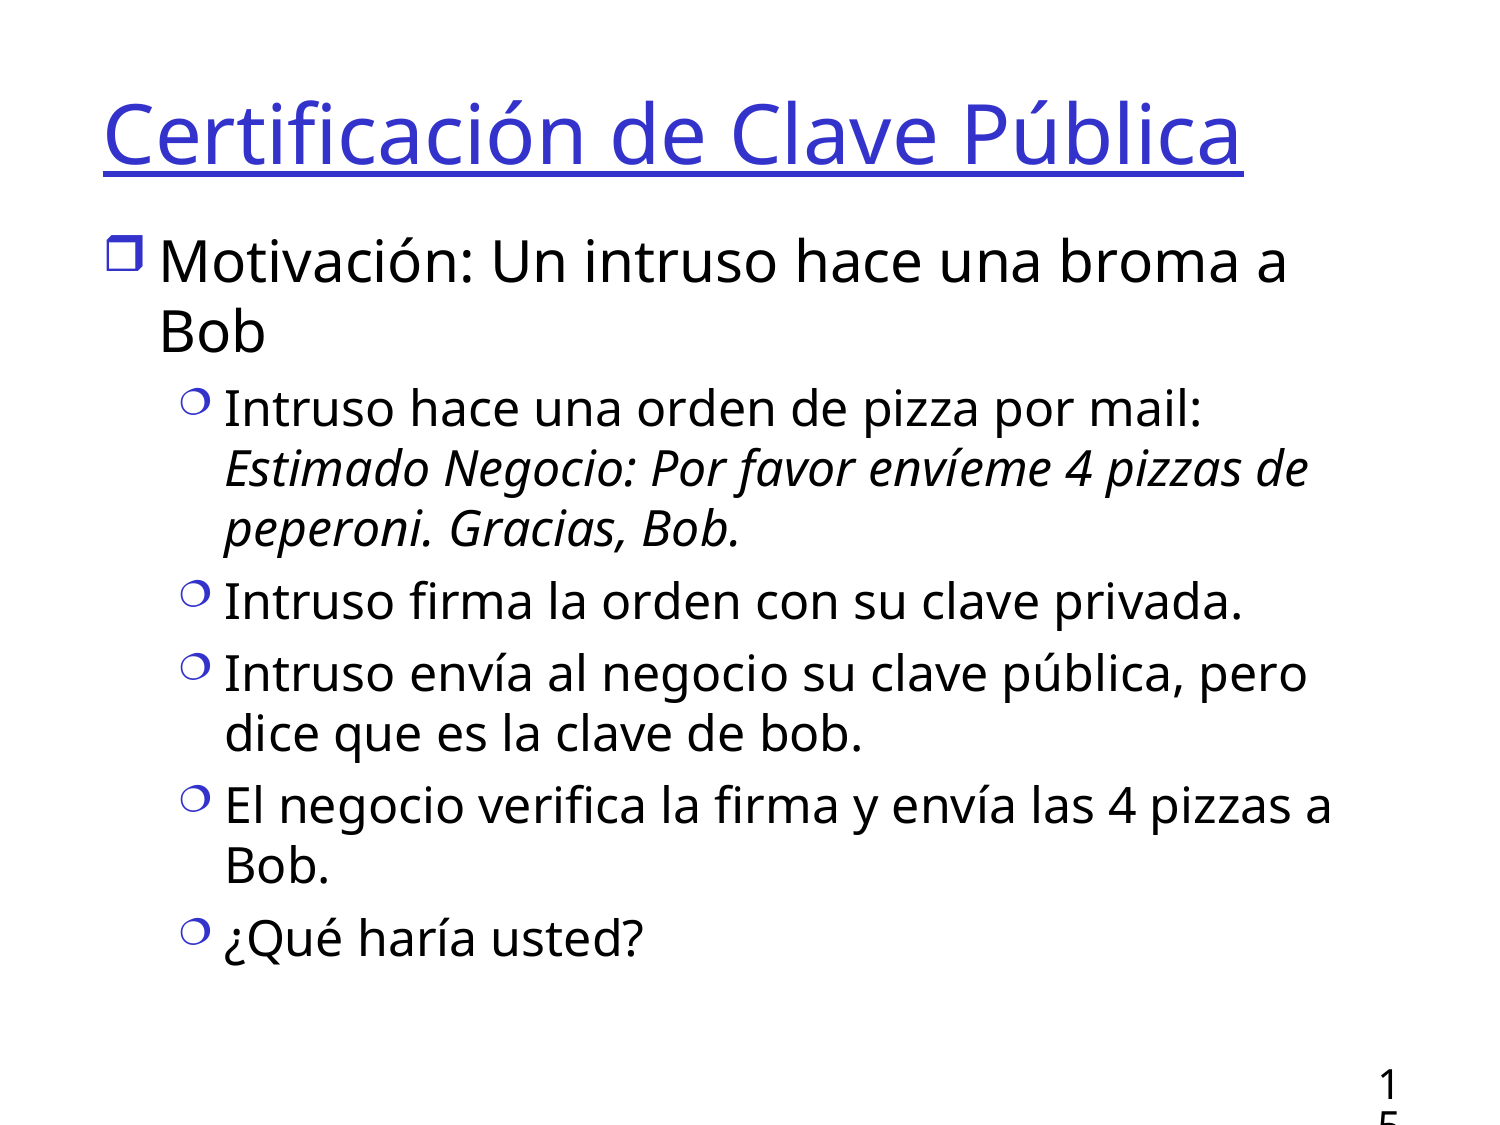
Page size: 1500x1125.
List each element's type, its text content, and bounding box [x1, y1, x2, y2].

title Certificación de Clave Pública [87, 23, 1363, 216]
list Motivación: Un intruso hace una broma a Bob Intruso hace una orden de pizza por mail: Estimado Negocio: Por favor envíeme 4 pizzas de peperoni. Gracias, Bob. Intruso firma la orden con su clave privada. Intruso envía al negocio su clave pública, pero dice que es la clave de bob. El negocio verifica la firma y envía las 4 pizzas a Bob. ¿Qué haría usted? [87, 216, 1421, 1006]
